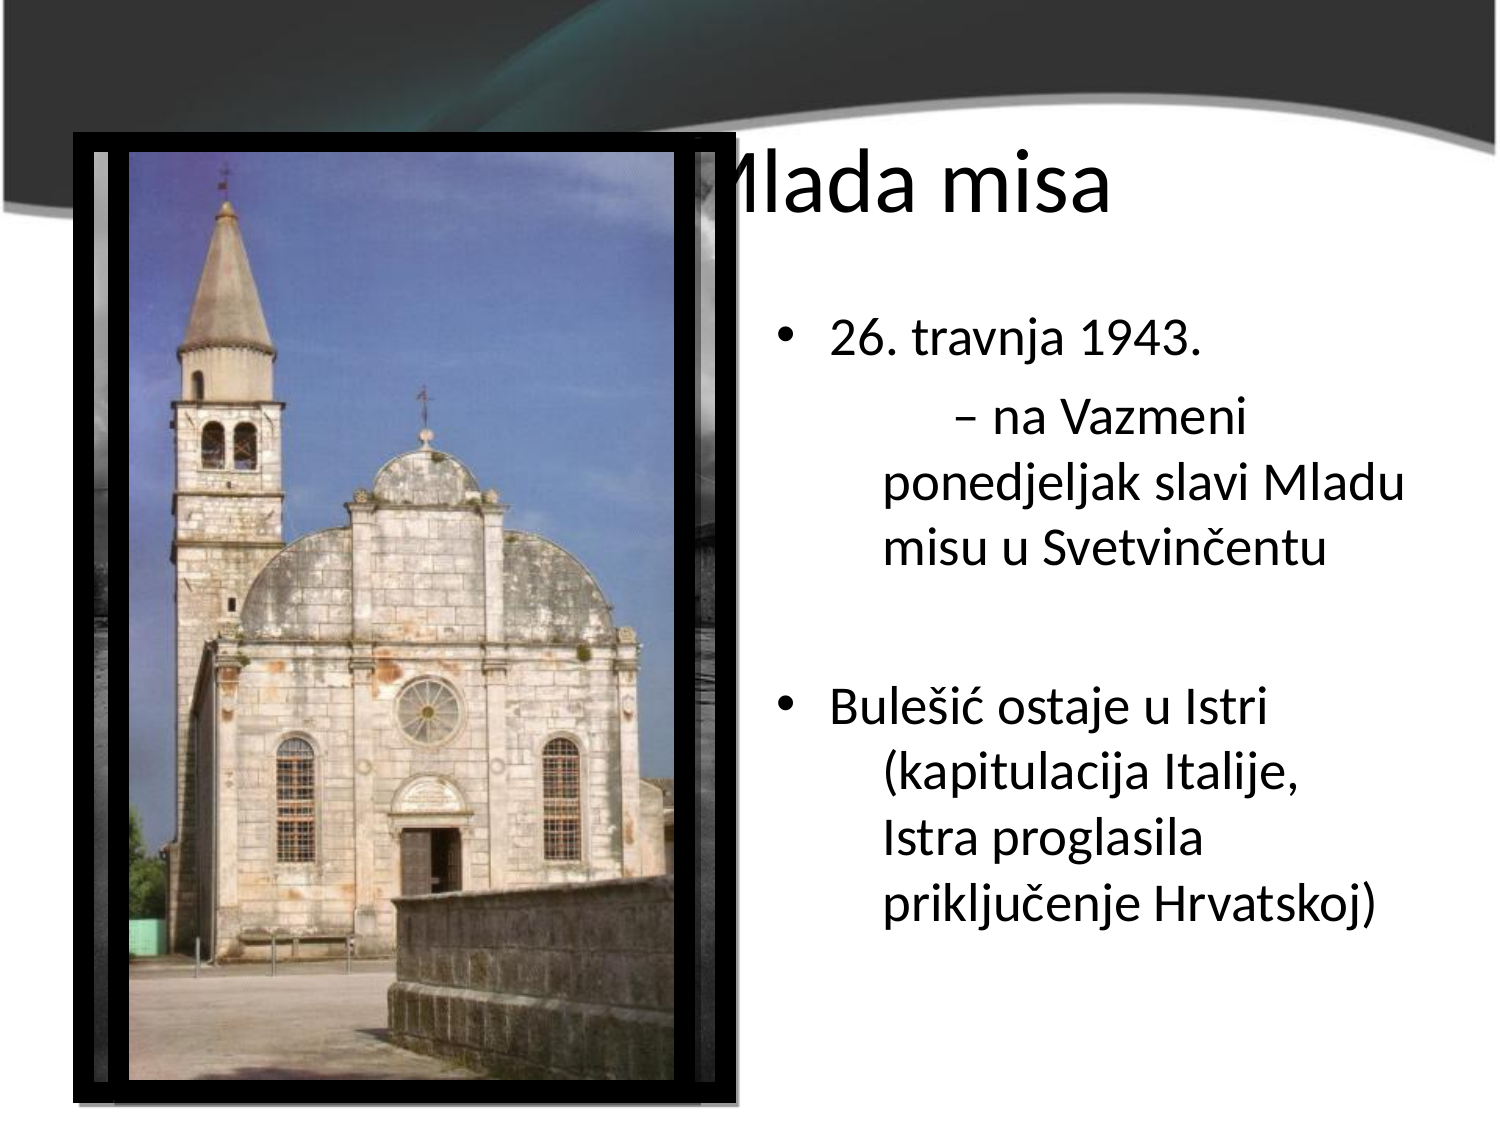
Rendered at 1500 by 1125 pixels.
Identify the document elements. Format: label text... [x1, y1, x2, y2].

list 26. travnja 1943. – na Vazmeni ponedjeljak slavi Mladu misu u Svetvinčentu Bulešić ostaje u Istri (kapitulacija Italije, Istra proglasila priključenje Hrvatskoj) [761, 292, 1425, 1036]
picture [0, 0, 1500, 235]
title Mlada misa [667, 82, 1327, 270]
picture [93, 152, 108, 1083]
picture [128, 152, 674, 1080]
picture [695, 152, 715, 1083]
